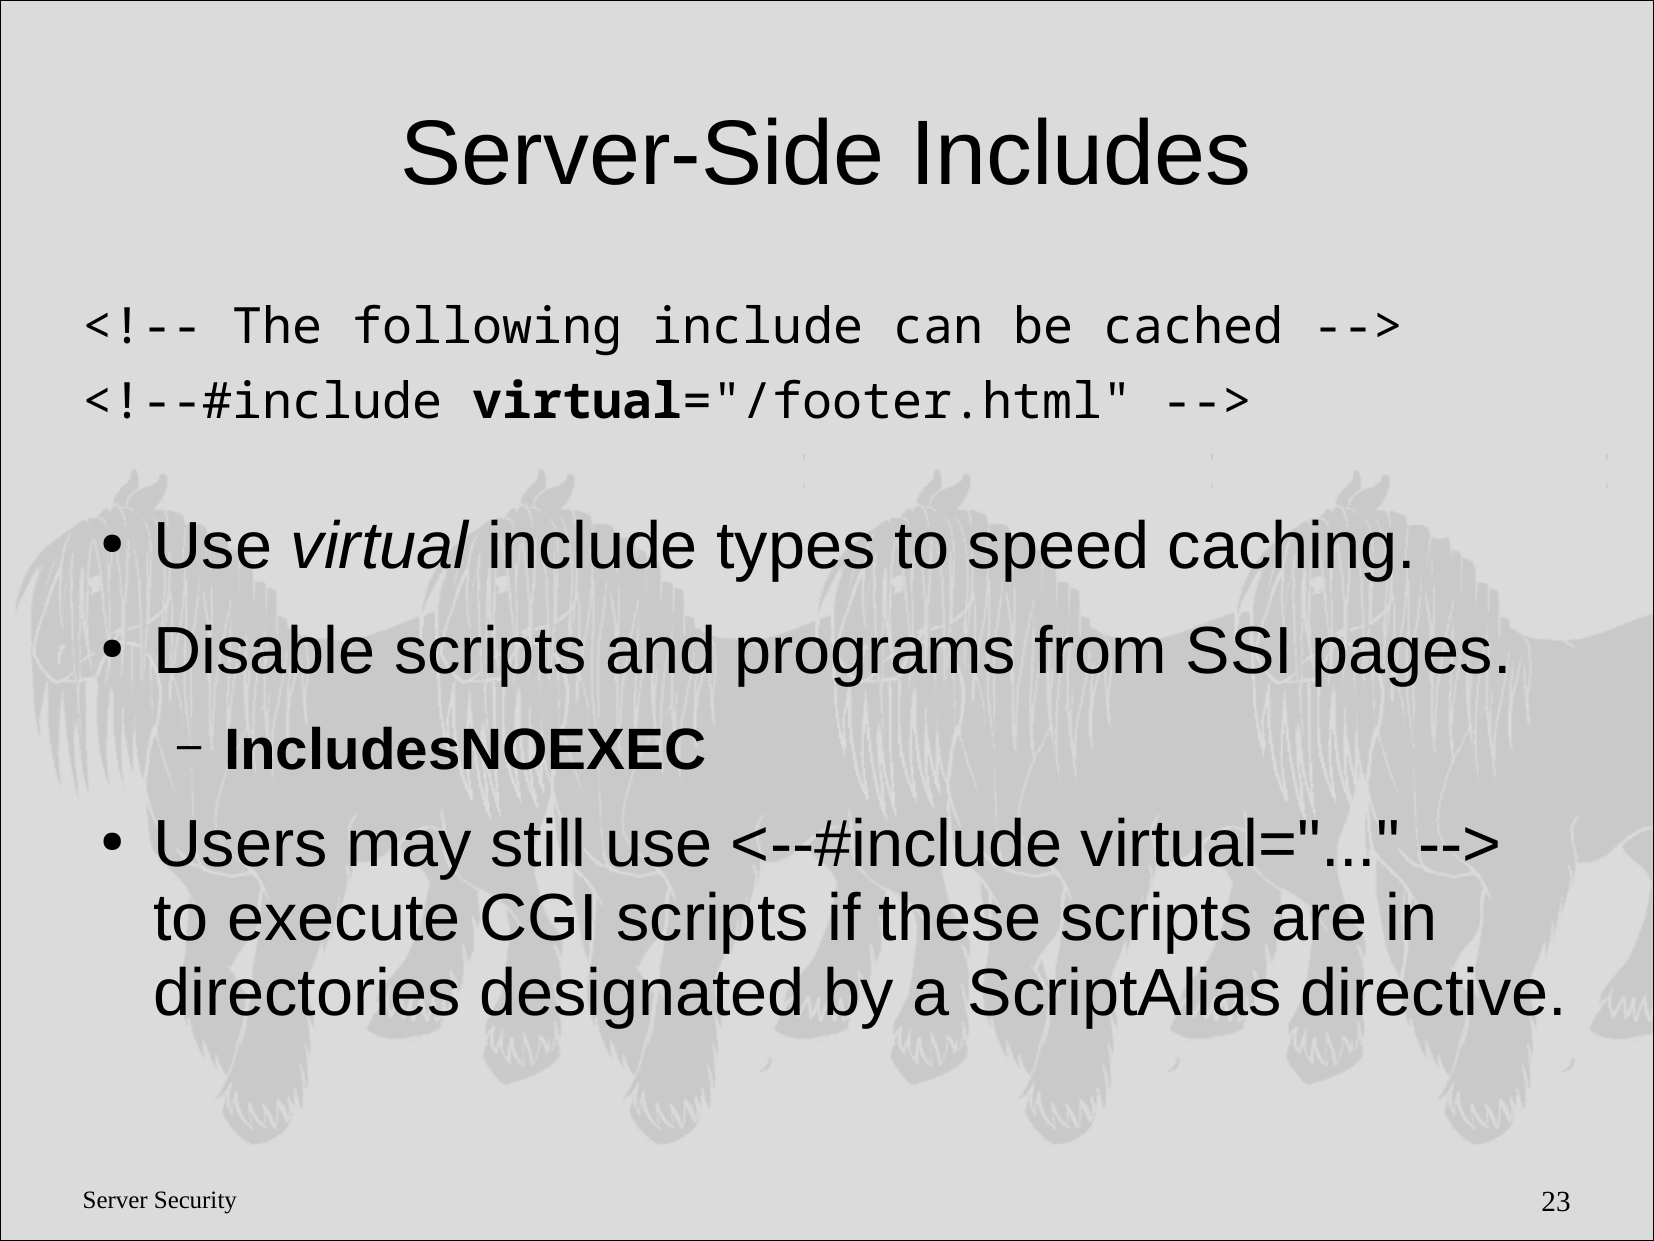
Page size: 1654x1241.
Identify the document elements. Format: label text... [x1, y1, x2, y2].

title Server-Side Includes [82, 56, 1571, 250]
list <!-- The following include can be cached --> <!--#include virtual="/footer.html" --> Use virtual include types to speed caching. Disable scripts and programs from SSI pages. IncludesNOEXEC Users may still use <--#include virtual="..." --> to execute CGI scripts if these scripts are in directories designated by a ScriptAlias directive. [82, 290, 1571, 1094]
